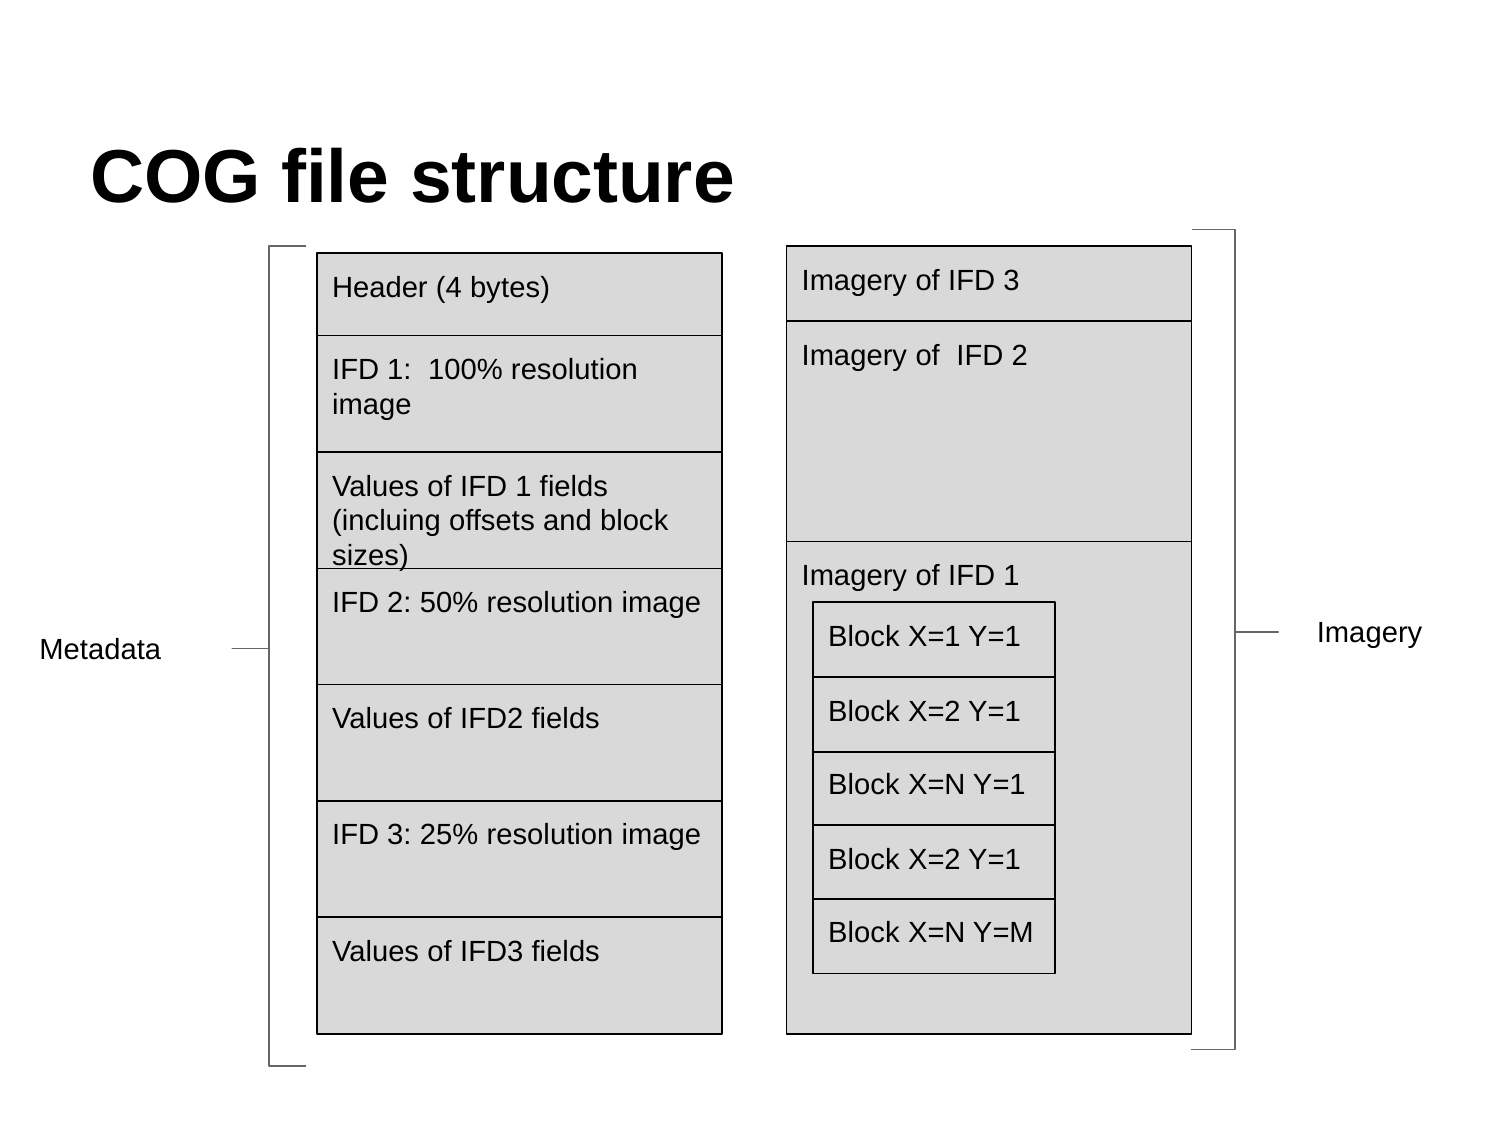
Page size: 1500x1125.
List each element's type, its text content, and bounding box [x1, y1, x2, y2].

text_box Imagery [1301, 598, 1500, 681]
text_box IFD 2: 50% resolution image [317, 569, 722, 684]
text_box Values of IFD3 fields [317, 918, 722, 1034]
text_box Imagery of IFD 2 [786, 320, 1192, 541]
text_box IFD 3: 25% resolution image [317, 802, 722, 918]
text_box Values of IFD 1 fields (incluing offsets and block sizes) [317, 451, 722, 569]
title COG file structure [75, 45, 1425, 233]
text_box Block X=1 Y=1 [813, 602, 1055, 676]
text_box Block X=N Y=1 [813, 752, 1055, 825]
text_box Values of IFD2 fields [317, 684, 722, 802]
text_box Imagery of IFD 1 [786, 541, 1192, 1034]
text_box Metadata [24, 615, 249, 698]
text_box Block X=2 Y=1 [813, 676, 1055, 752]
text_box Header (4 bytes) [317, 253, 722, 335]
text_box Block X=N Y=M [813, 898, 1055, 974]
text_box IFD 1: 100% resolution image [317, 335, 722, 451]
text_box Imagery of IFD 3 [786, 246, 1192, 320]
text_box Block X=2 Y=1 [813, 825, 1055, 898]
